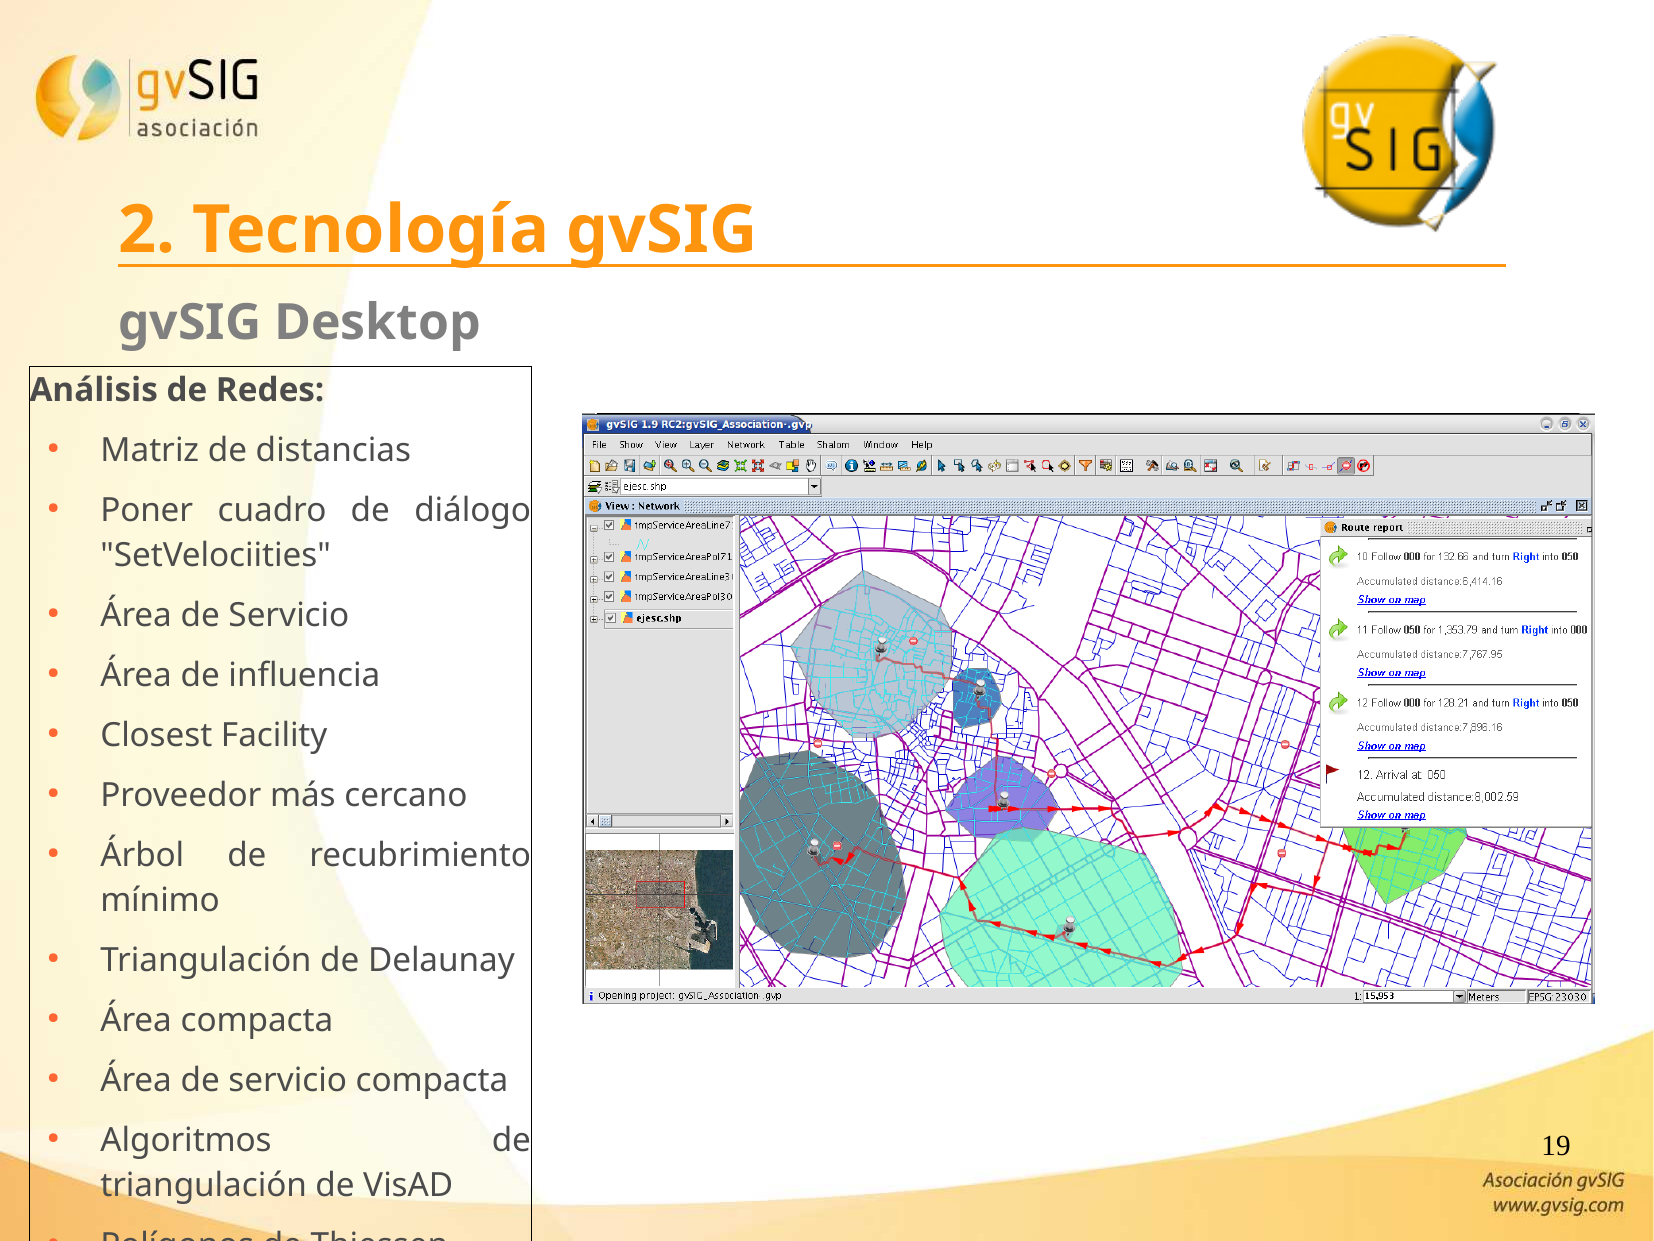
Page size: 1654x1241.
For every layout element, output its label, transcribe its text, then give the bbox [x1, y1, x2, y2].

picture [118, 1236, 143, 1241]
picture [146, 1236, 277, 1241]
list Análisis de Redes: Matriz de distancias Poner cuadro de diálogo "SetVelociities" Área de Servicio Área de influencia Closest Facility Proveedor más cercano Árbol de recubrimiento mínimo Triangulación de Delaunay Área compacta Área de servicio compacta Algoritmos de triangulación de VisAD Polígonos de Thiessen [29, 366, 532, 1236]
picture [106, 1236, 115, 1241]
picture [0, 0, 1654, 1241]
picture [30, 1236, 103, 1241]
picture [335, 1236, 531, 1241]
picture [321, 1236, 332, 1241]
picture [280, 1236, 318, 1241]
title 2. Tecnología gvSIG [118, 177, 1607, 276]
title gvSIG Desktop [118, 276, 857, 365]
